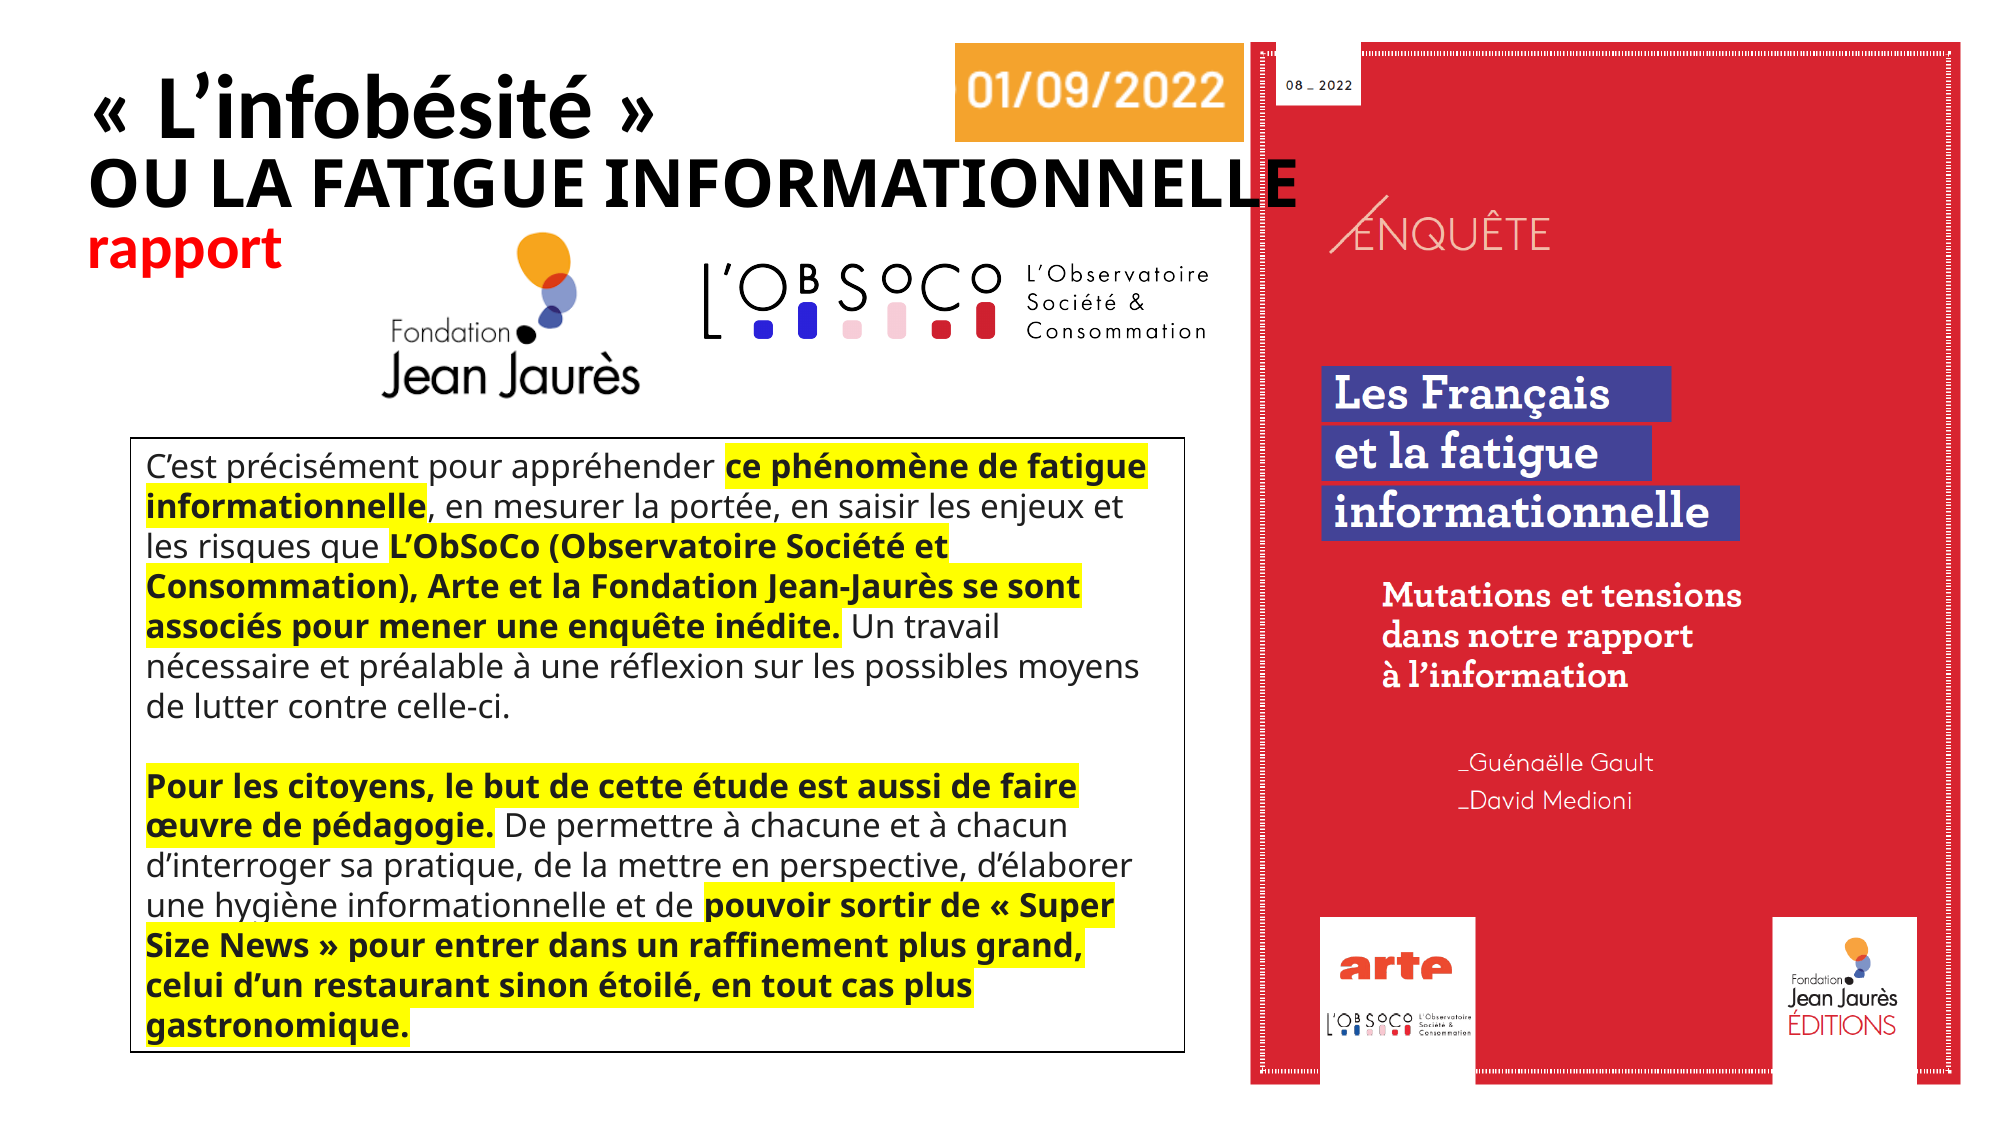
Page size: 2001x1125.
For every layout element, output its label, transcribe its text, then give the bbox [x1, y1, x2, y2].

picture [704, 263, 2000, 1125]
text_box « L’infobésité » Ou LA fatigue informationnelle rapport [72, 57, 2000, 291]
picture [360, 214, 658, 415]
text_box C’est précisément pour appréhender ce phénomène de fatigue informationnelle, en mesurer la portée, en saisir les enjeux et les risques que L’ObSoCo (Observatoire Société et Consommation), Arte et la Fondation Jean-Jaurès se sont associés pour mener une enquête inédite. Un travail nécessaire et préalable à une réflexion sur les possibles moyens de lutter contre celle-ci. Pour les citoyens, le but de cette étude est aussi de faire œuvre de pédagogie. De permettre à chacune et à chacun d’interroger sa pratique, de la mettre en perspective, d’élaborer une hygiène informationnelle et de pouvoir sortir de « Super Size News » pour entrer dans un raffinement plus grand, celui d’un restaurant sinon étoilé, en tout cas plus gastronomique. [130, 437, 1185, 979]
picture [955, 0, 2000, 57]
